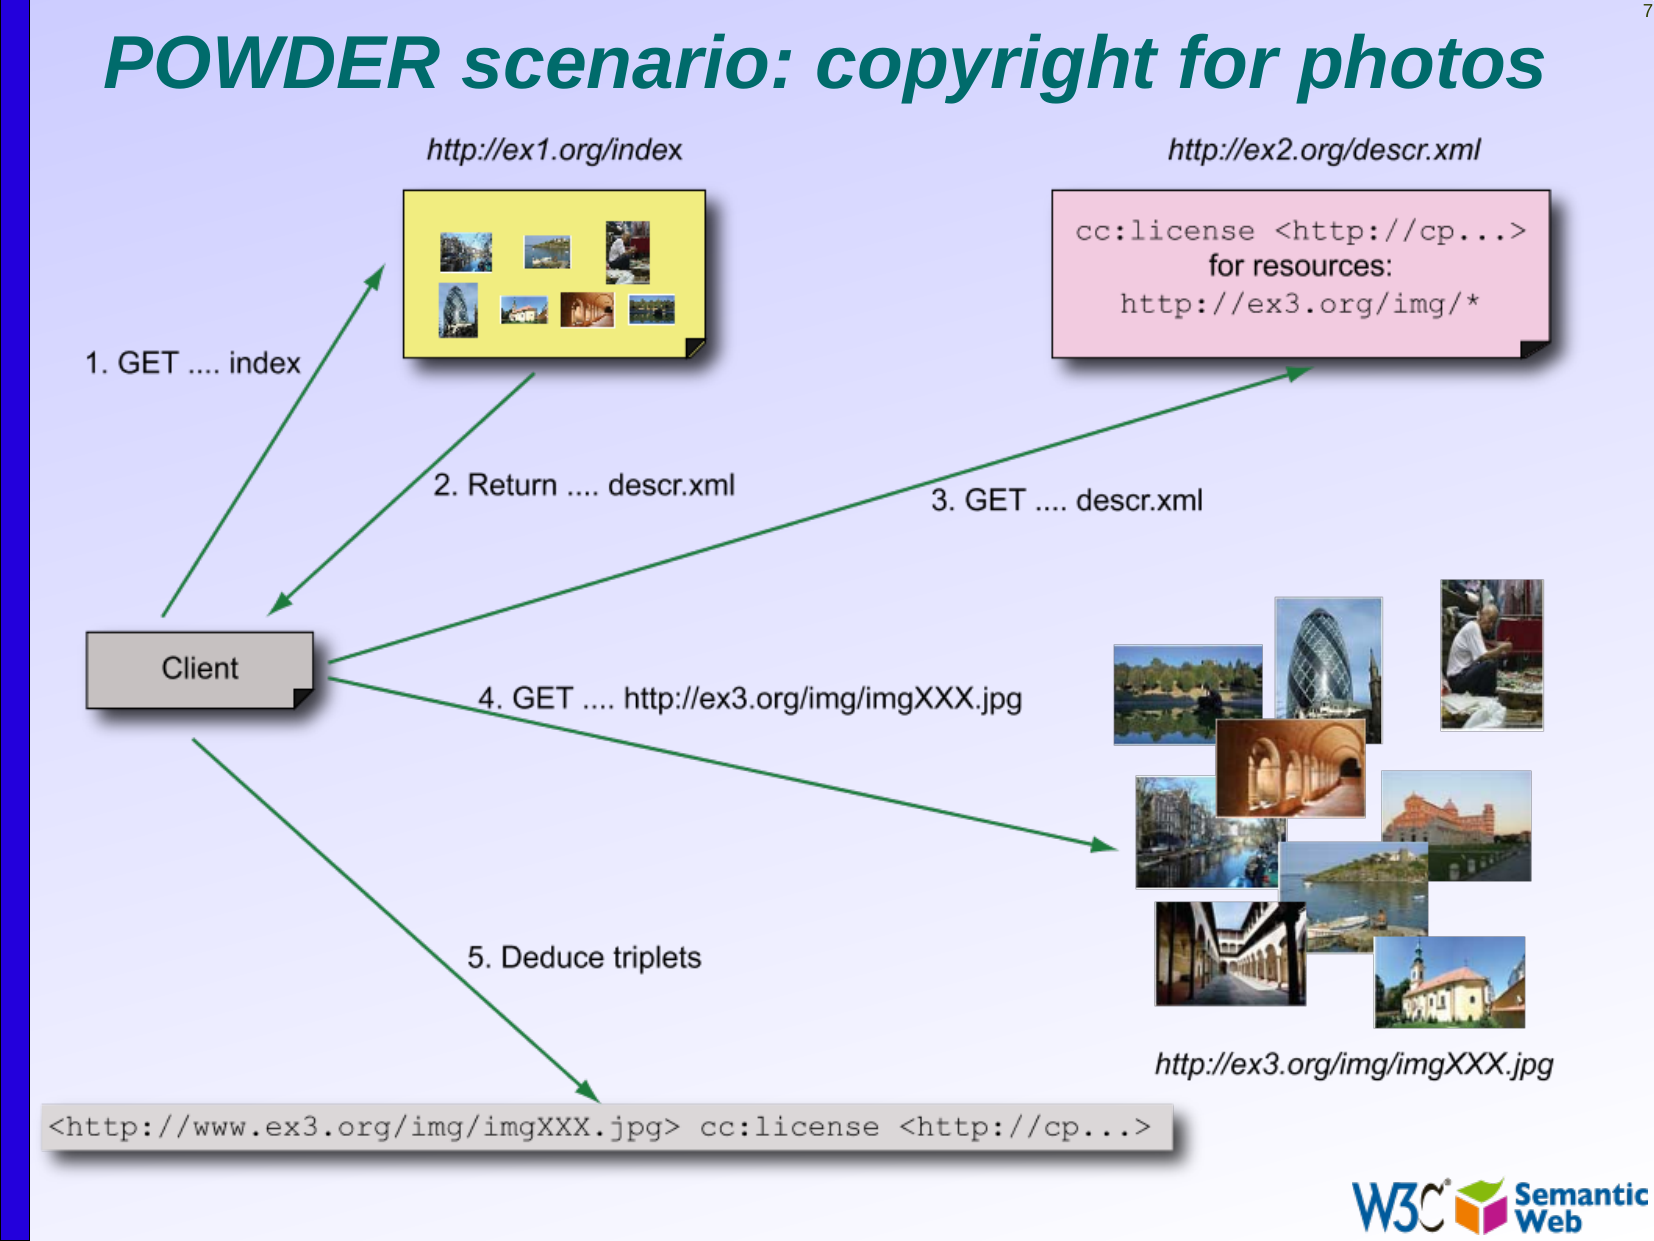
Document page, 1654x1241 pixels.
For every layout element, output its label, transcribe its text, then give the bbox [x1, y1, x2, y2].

picture [28, 133, 1648, 1235]
title POWDER scenario: copyright for photos [0, 5, 1654, 125]
